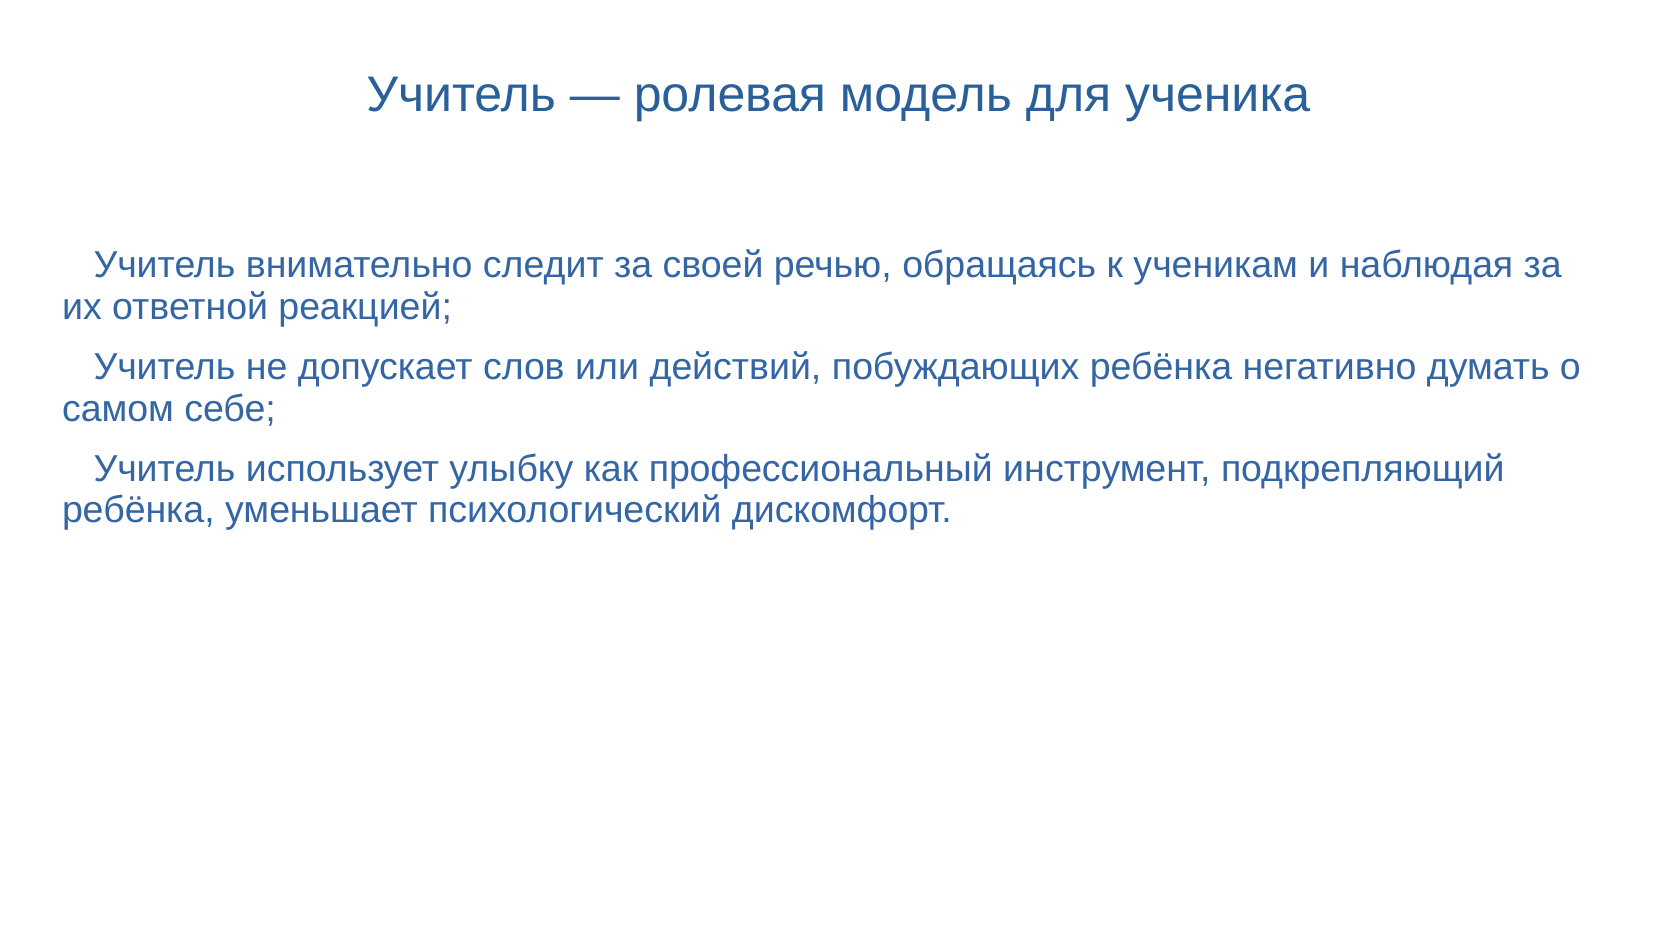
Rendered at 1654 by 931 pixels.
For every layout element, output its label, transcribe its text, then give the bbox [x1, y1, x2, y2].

title Учитель — ролевая модель для ученика [94, 47, 1583, 141]
text_box Учитель внимательно следит за своей речью, обращаясь к ученикам и наблюдая за их ответной реакцией; Учитель не допускает слов или действий, побуждающих ребёнка негативно думать о самом себе; Учитель использует улыбку как профессиональный инструмент, подкрепляющий ребёнка, уменьшает психологический дискомфорт. [47, 236, 1607, 603]
